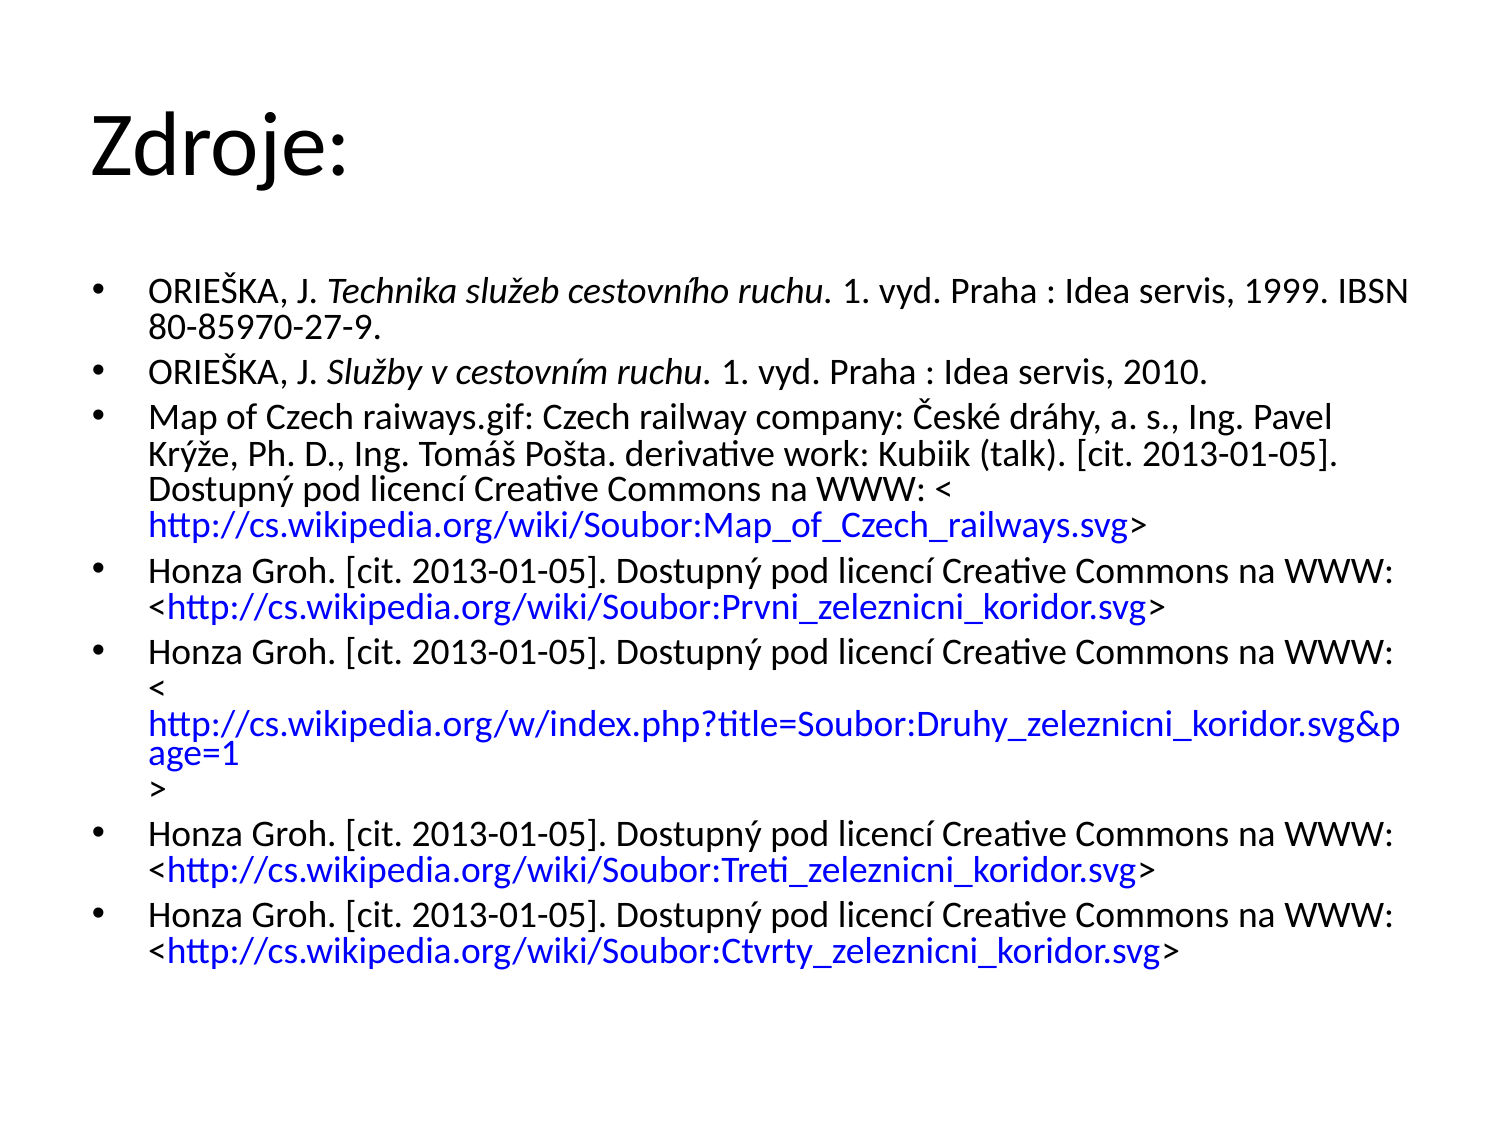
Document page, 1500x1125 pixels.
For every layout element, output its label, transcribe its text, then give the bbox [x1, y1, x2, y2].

title Zdroje: [75, 45, 1426, 233]
list ORIEŠKA, J. Technika služeb cestovního ruchu. 1. vyd. Praha : Idea servis, 1999. IBSN 80-85970-27-9. ORIEŠKA, J. Služby v cestovním ruchu. 1. vyd. Praha : Idea servis, 2010. Map of Czech raiways.gif: Czech railway company: České dráhy, a. s., Ing. Pavel Krýže, Ph. D., Ing. Tomáš Pošta. derivative work: Kubiik (talk). [cit. 2013-01-05]. Dostupný pod licencí Creative Commons na WWW: <http://cs.wikipedia.org/wiki/Soubor:Map_of_Czech_railways.svg> Honza Groh. [cit. 2013-01-05]. Dostupný pod licencí Creative Commons na WWW: <http://cs.wikipedia.org/wiki/Soubor:Prvni_zeleznicni_koridor.svg> Honza Groh. [cit. 2013-01-05]. Dostupný pod licencí Creative Commons na WWW: <http://cs.wikipedia.org/w/index.php?title=Soubor:Druhy_zeleznicni_koridor.svg&page=1> Honza Groh. [cit. 2013-01-05]. Dostupný pod licencí Creative Commons na WWW: <http://cs.wikipedia.org/wiki/Soubor:Treti_zeleznicni_koridor.svg> Honza Groh. [cit. 2013-01-05]. Dostupný pod licencí Creative Commons na WWW: <http://cs.wikipedia.org/wiki/Soubor:Ctvrty_zeleznicni_koridor.svg> [76, 267, 1427, 1050]
